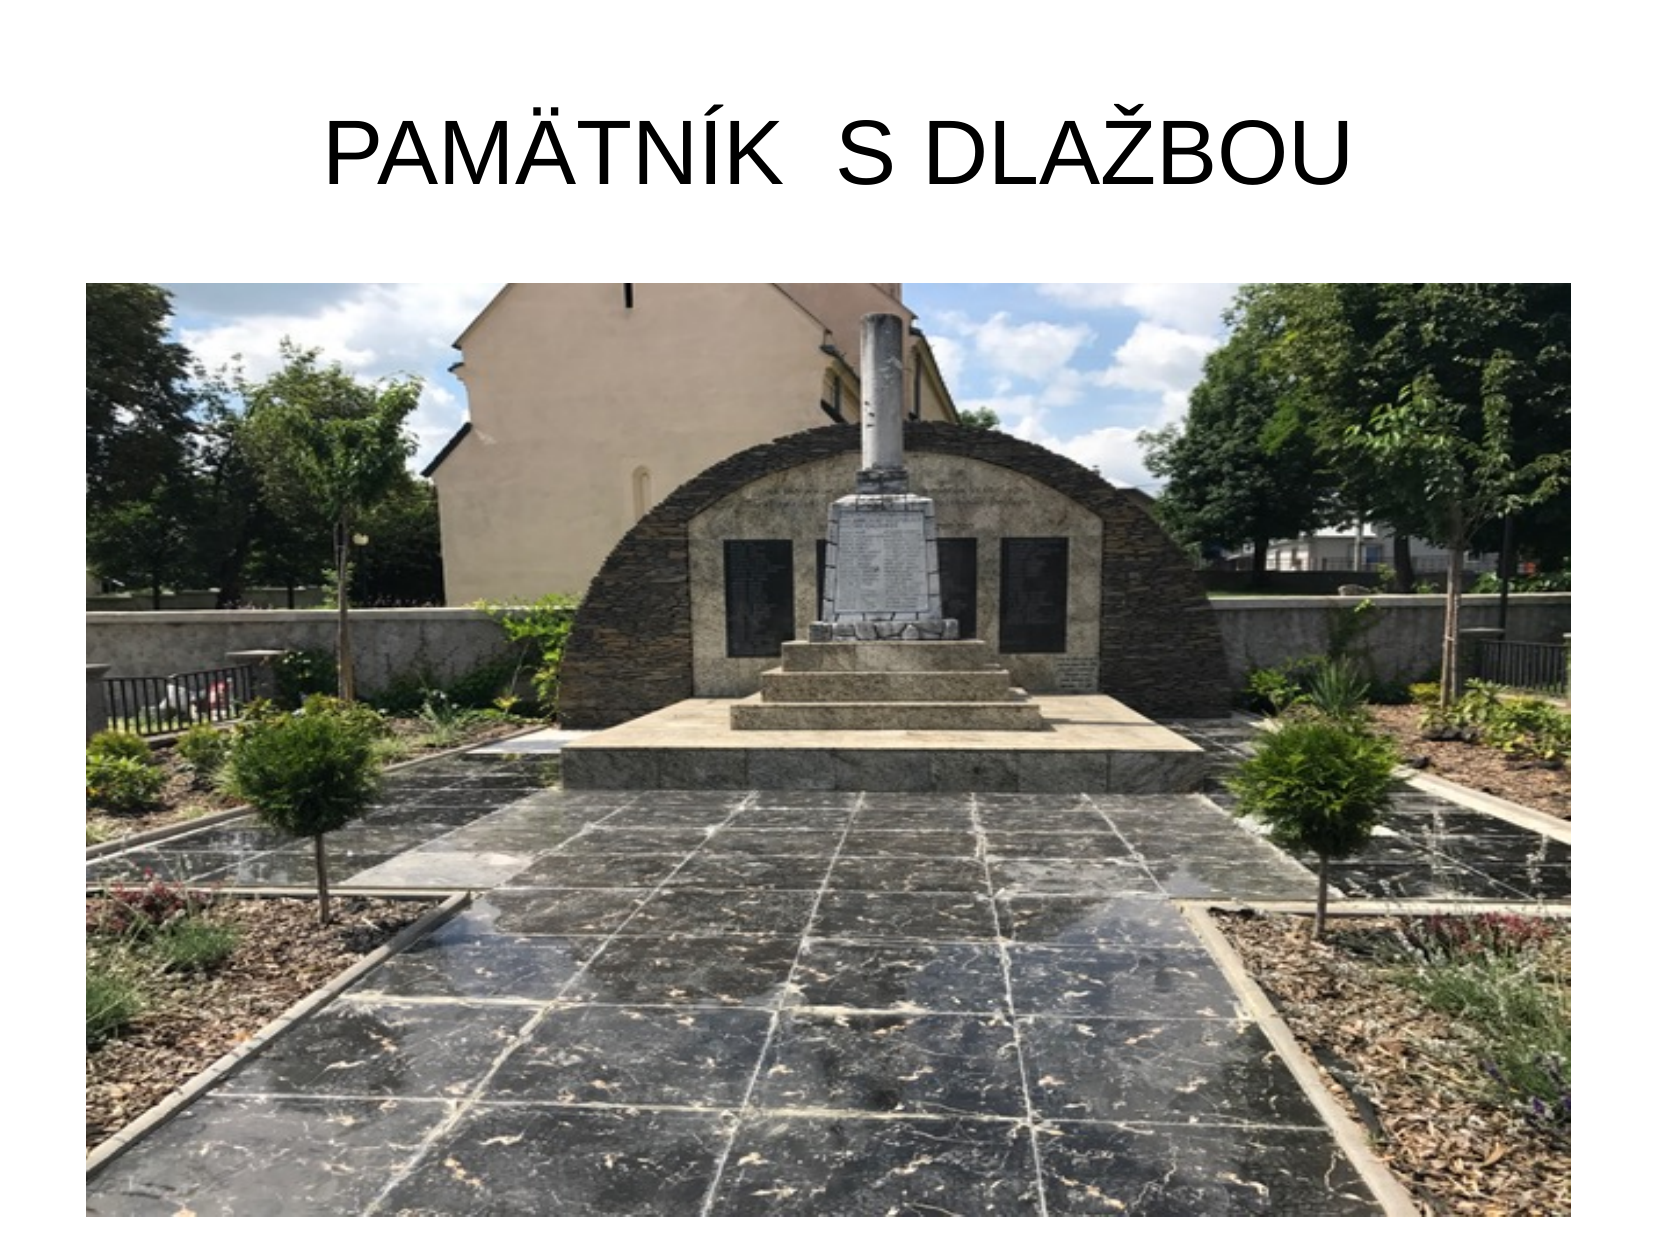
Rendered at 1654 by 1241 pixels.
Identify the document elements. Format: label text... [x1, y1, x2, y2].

picture [86, 283, 1571, 1217]
title PAMÄTNÍK S DLAŽBOU [82, 49, 1571, 257]
